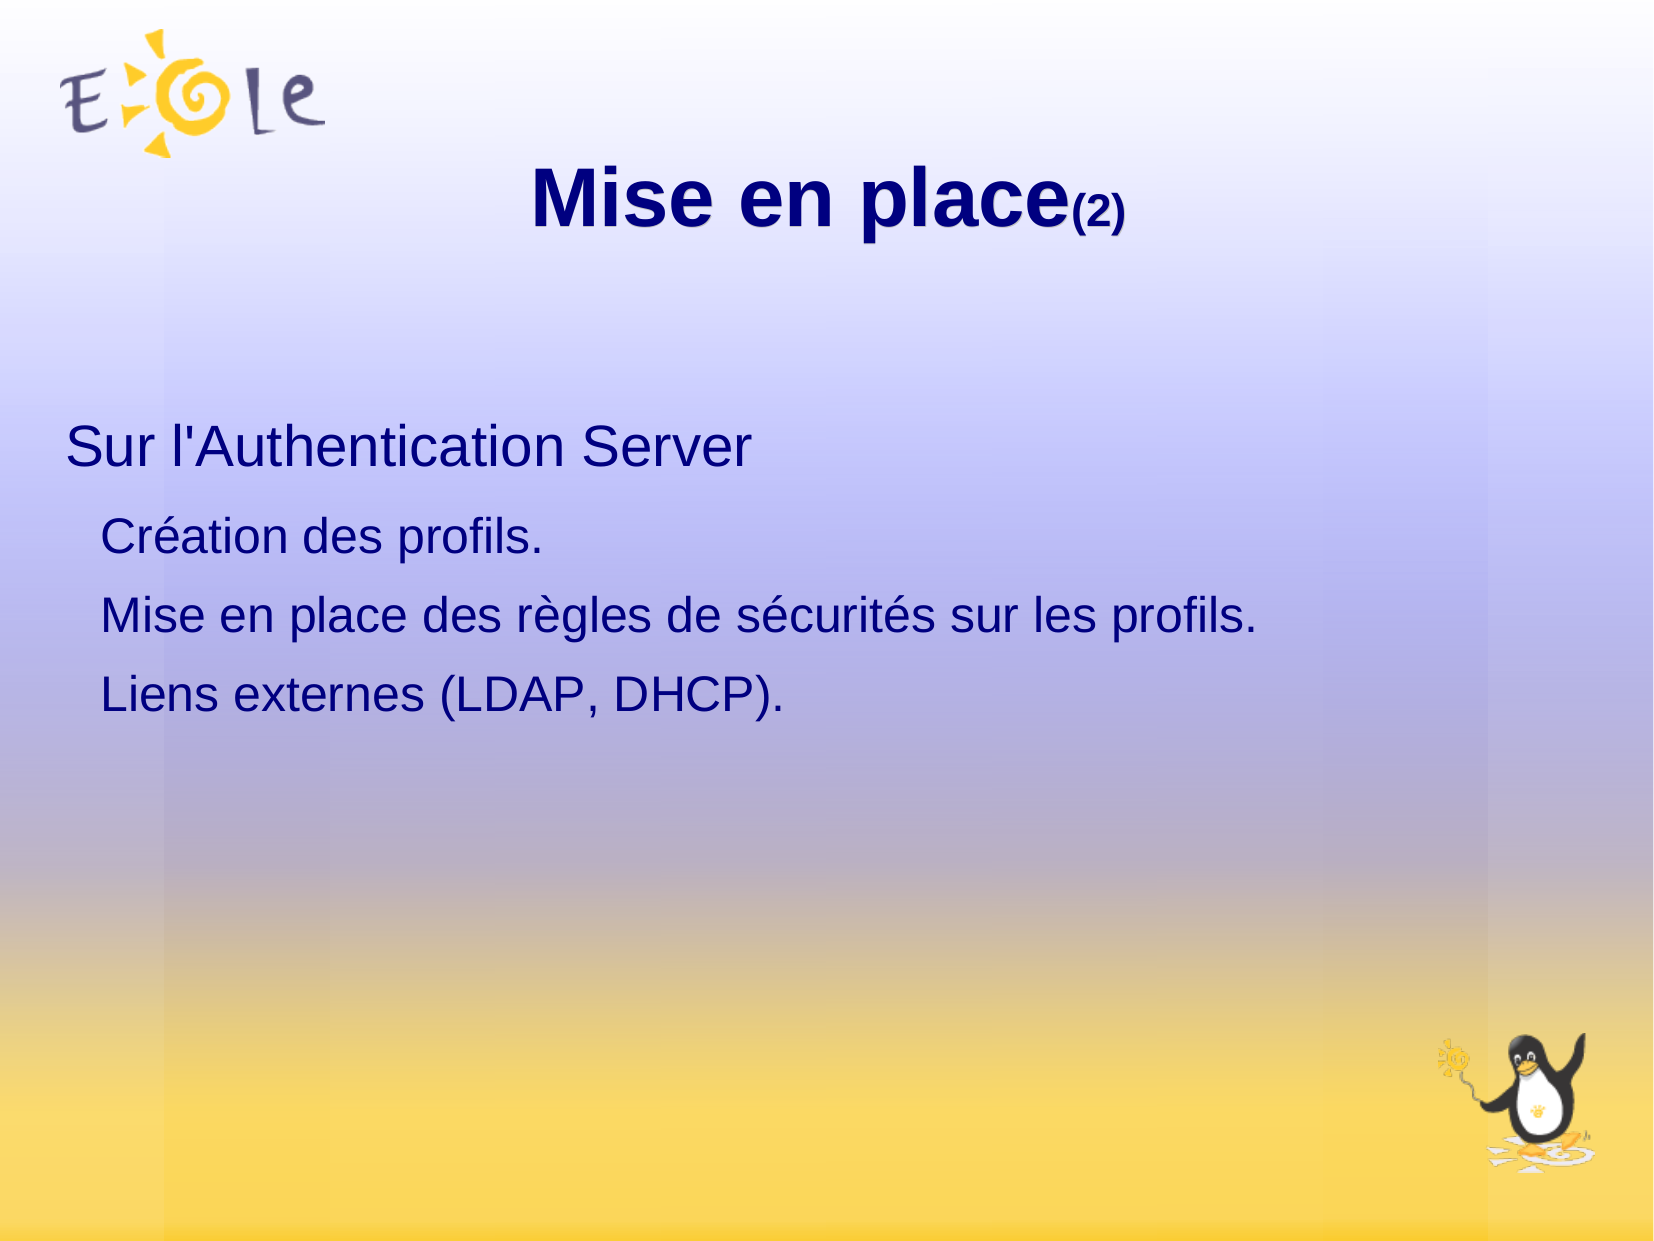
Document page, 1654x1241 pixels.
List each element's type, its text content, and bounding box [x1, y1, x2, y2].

picture [0, 0, 1654, 1241]
text_box Mise en place(2) [515, 143, 1143, 266]
list Sur l'Authentication Server Création des profils. Mise en place des règles de sécurités sur les profils. Liens externes (LDAP, DHCP). [29, 413, 1518, 1232]
